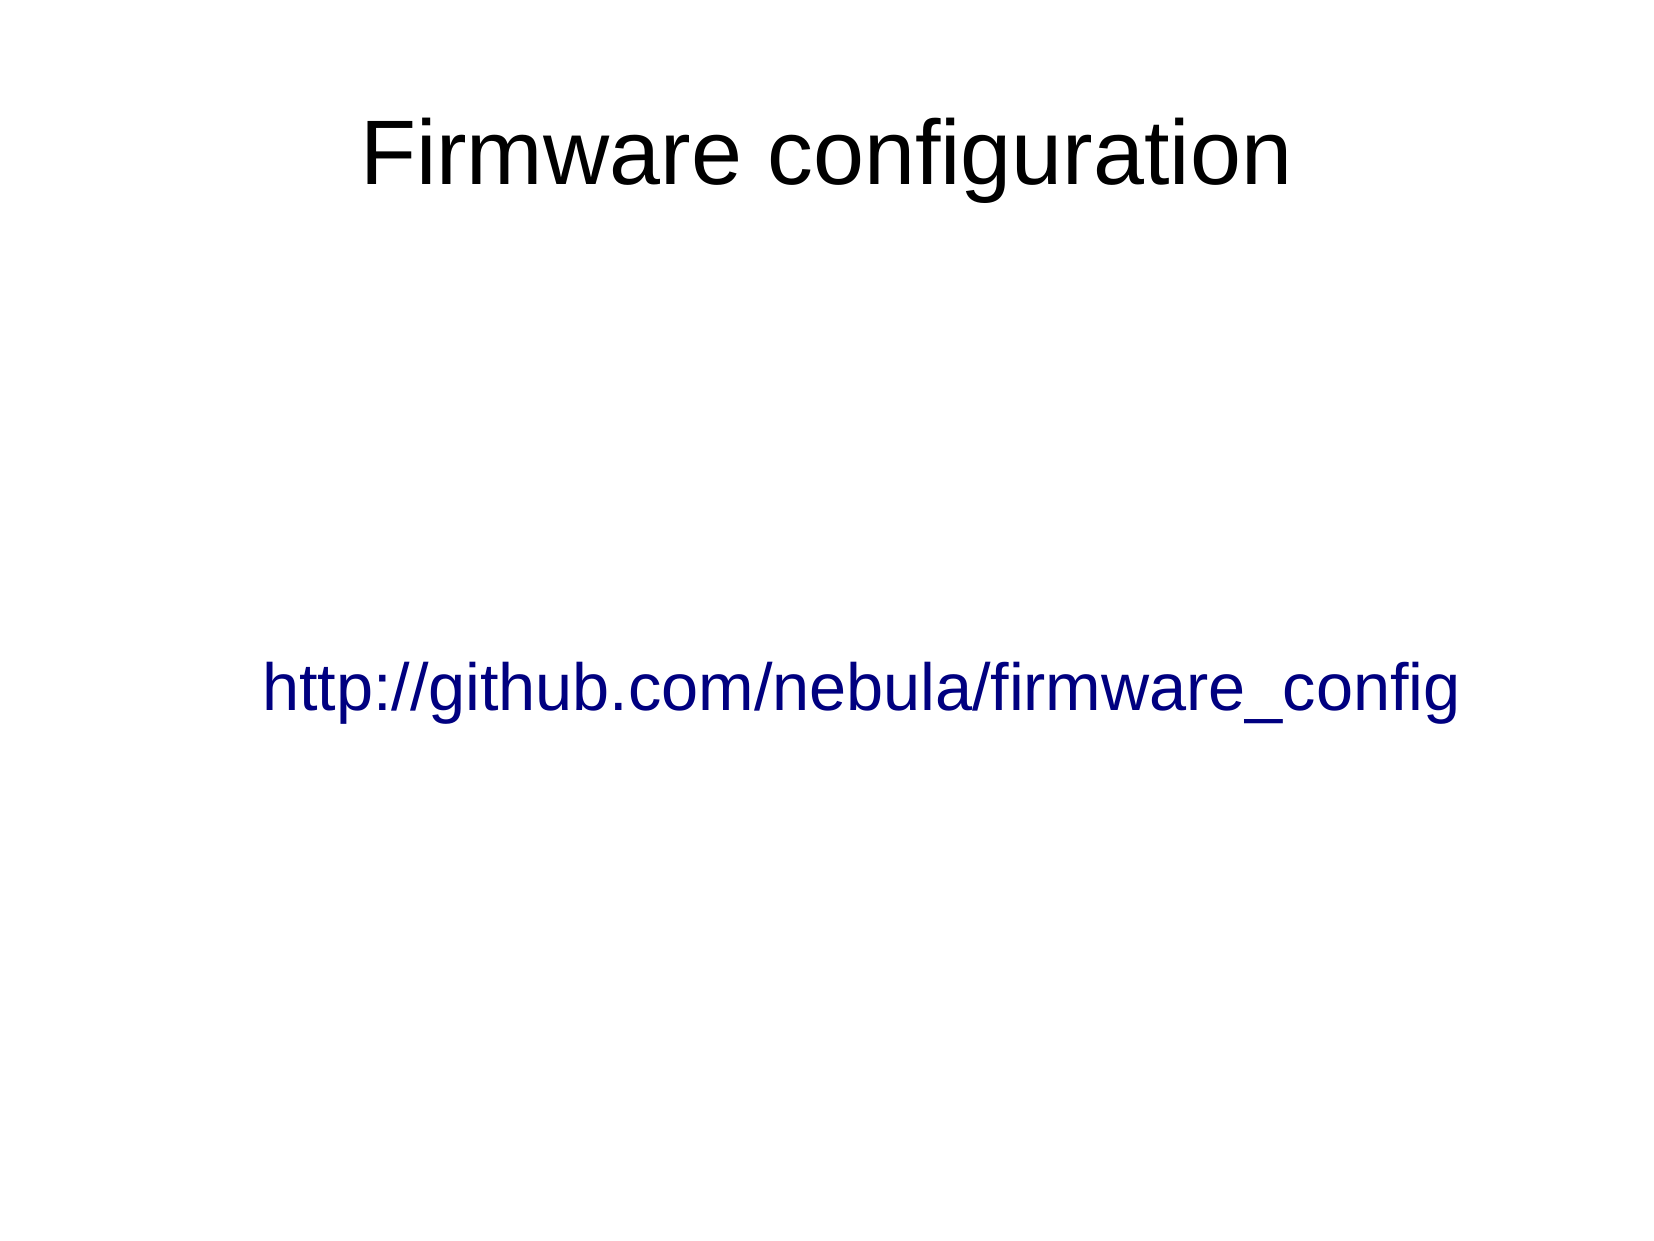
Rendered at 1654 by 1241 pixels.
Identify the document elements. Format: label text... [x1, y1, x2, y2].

subtitle http://github.com/nebula/firmware_config [82, 290, 1571, 1010]
title Firmware configuration [82, 49, 1571, 257]
